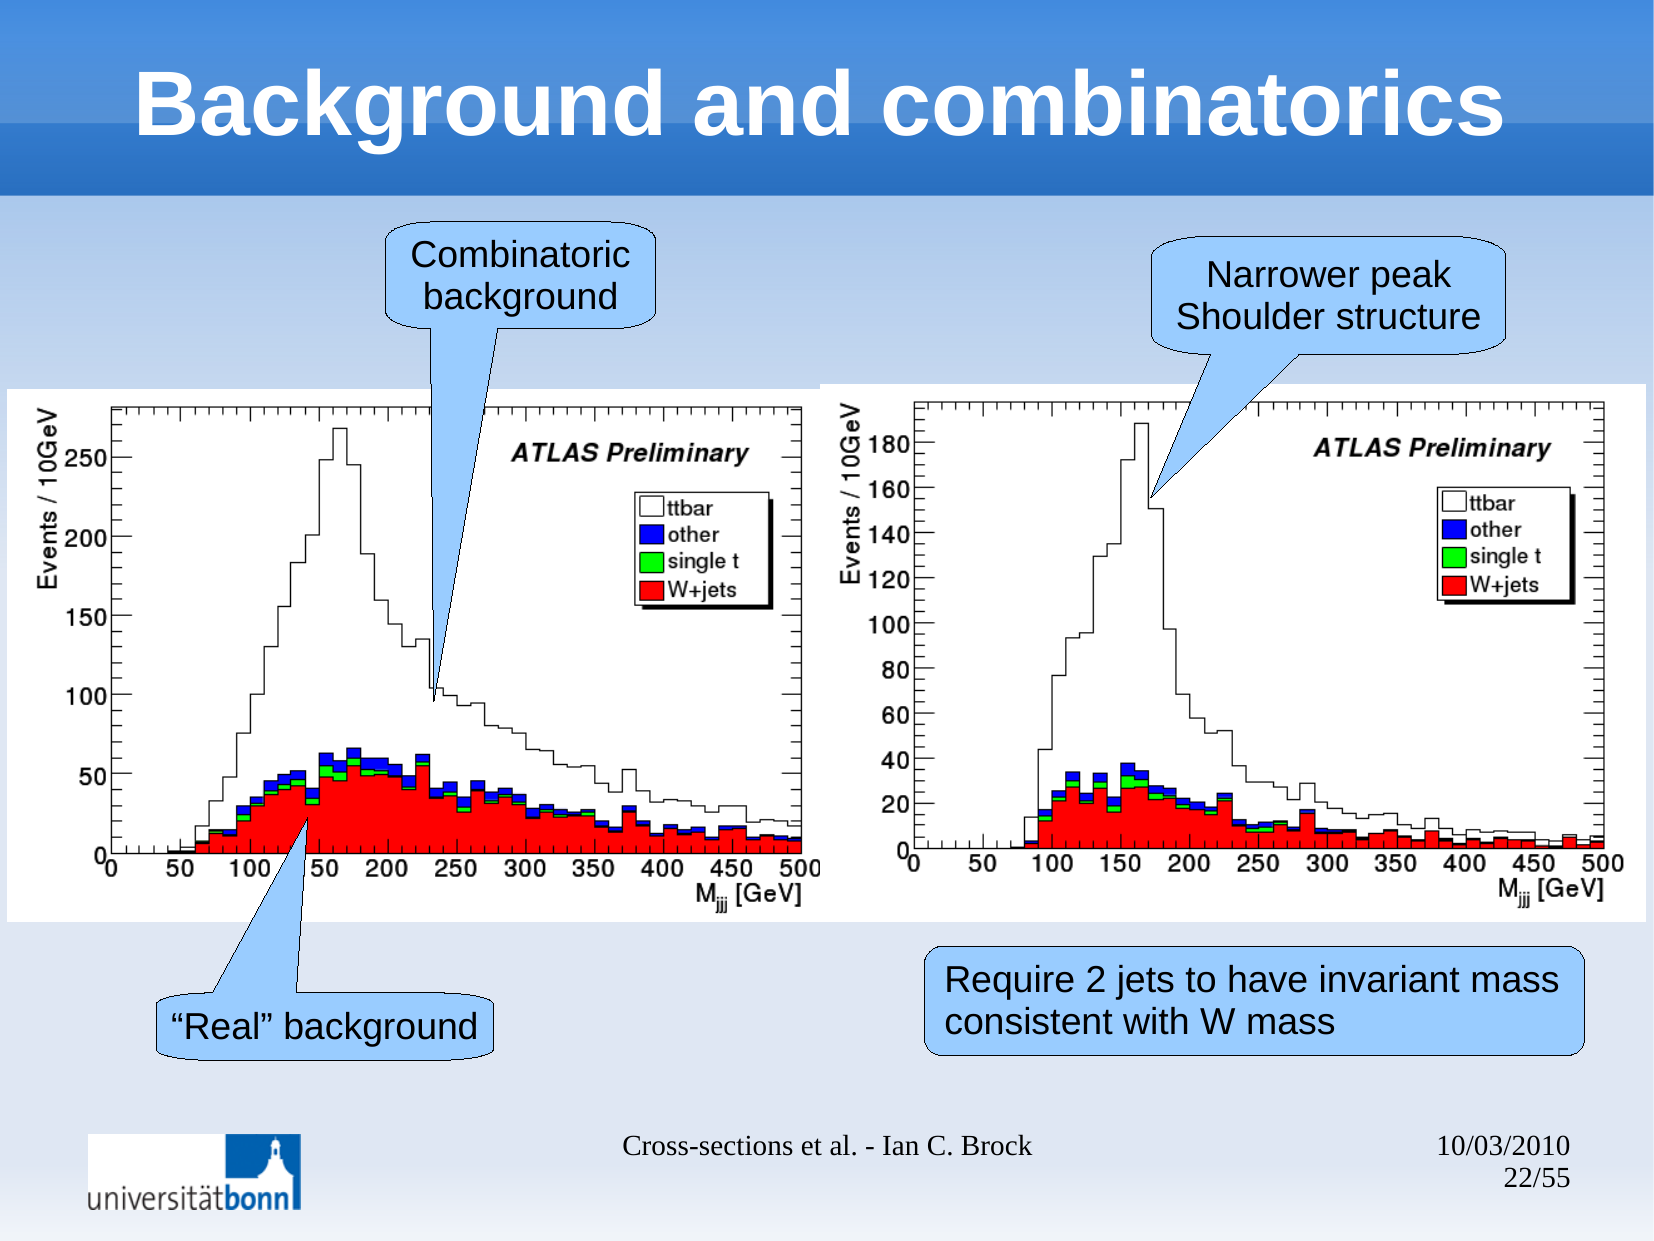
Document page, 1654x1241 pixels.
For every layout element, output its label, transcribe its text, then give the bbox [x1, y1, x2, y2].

text_box Require 2 jets to have invariant mass consistent with W mass [924, 946, 1585, 1056]
title Background and combinatorics [76, 7, 1565, 200]
picture [0, 0, 1654, 1241]
text_box “Real” background [156, 817, 494, 1061]
text_box Narrower peak Shoulder structure [1150, 236, 1506, 498]
text_box Combinatoric background [385, 221, 656, 702]
